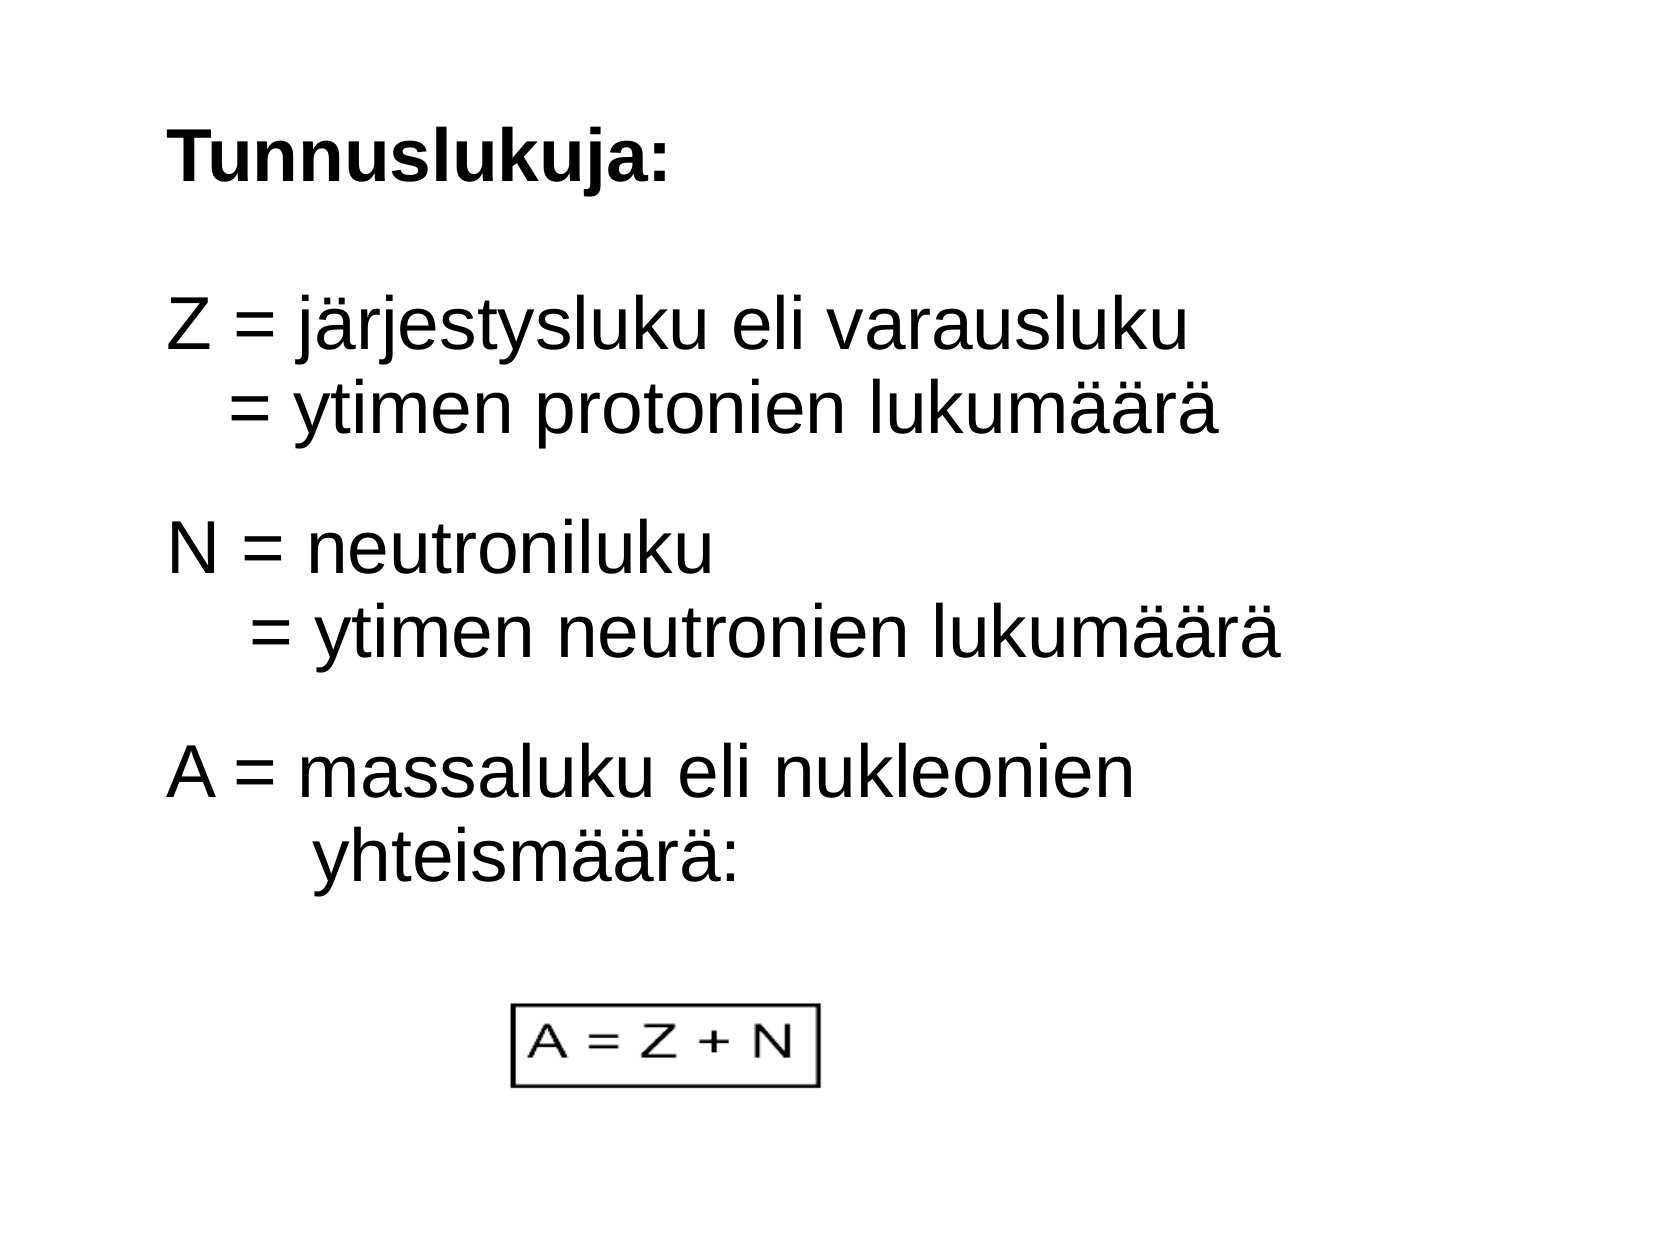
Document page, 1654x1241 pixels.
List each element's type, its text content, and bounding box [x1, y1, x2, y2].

picture [460, 955, 880, 1123]
text_box Tunnuslukuja: Z = järjestysluku eli varausluku = ytimen protonien lukumäärä N = neutroniluku = ytimen neutronien lukumäärä A = massaluku eli nukleonien yhteismäärä: [152, 106, 1371, 905]
